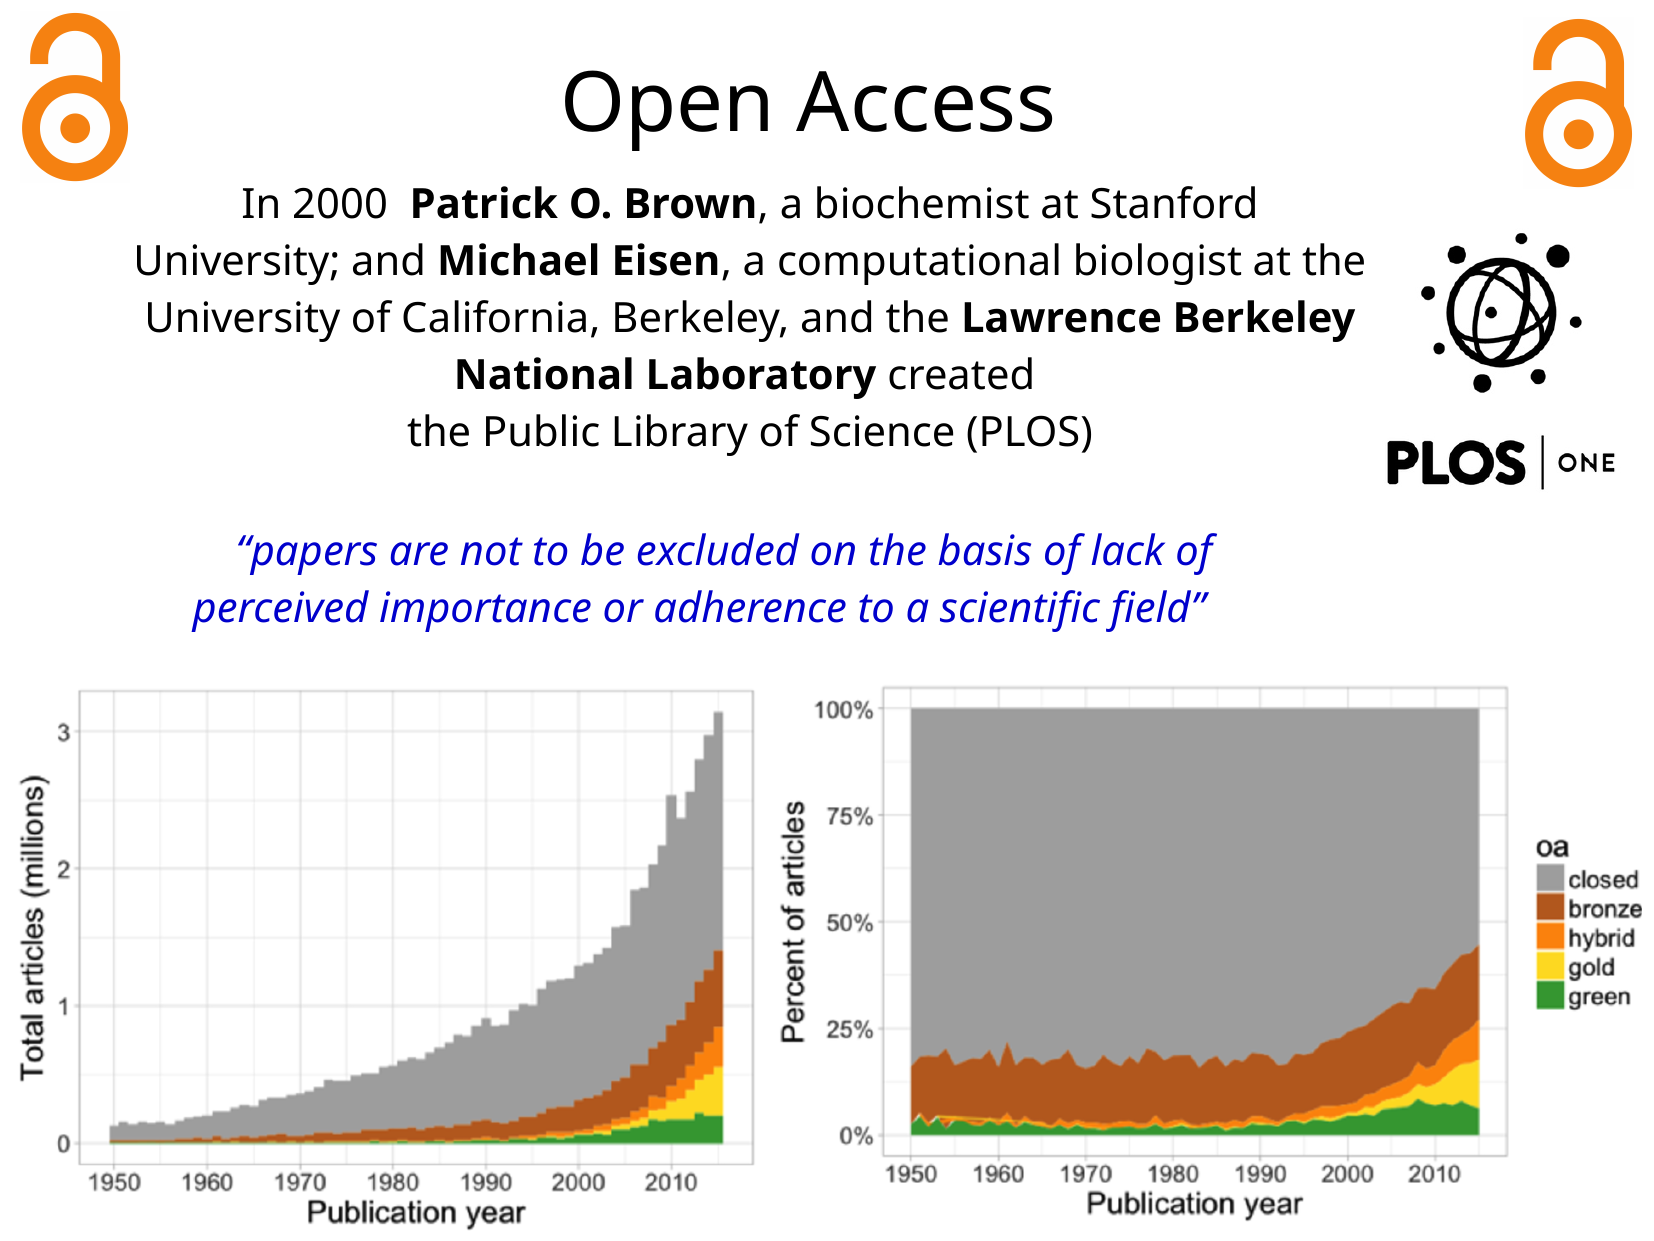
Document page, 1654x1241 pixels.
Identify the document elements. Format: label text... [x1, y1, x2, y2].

text_box “papers are not to be excluded on the basis of lack of perceived importance or adherence to a scientific field” [171, 521, 1347, 638]
picture [20, 11, 130, 183]
picture [17, 679, 1642, 1231]
picture [1375, 194, 1625, 526]
text_box In 2000 Patrick O. Brown, a biochemist at Stanford University; and Michael Eisen, a computational biologist at the University of California, Berkeley, and the Lawrence Berkeley National Laboratory created the Public Library of Science (PLOS) [118, 141, 1382, 491]
picture [1523, 17, 1634, 189]
text_box Open Access [130, 35, 1523, 160]
